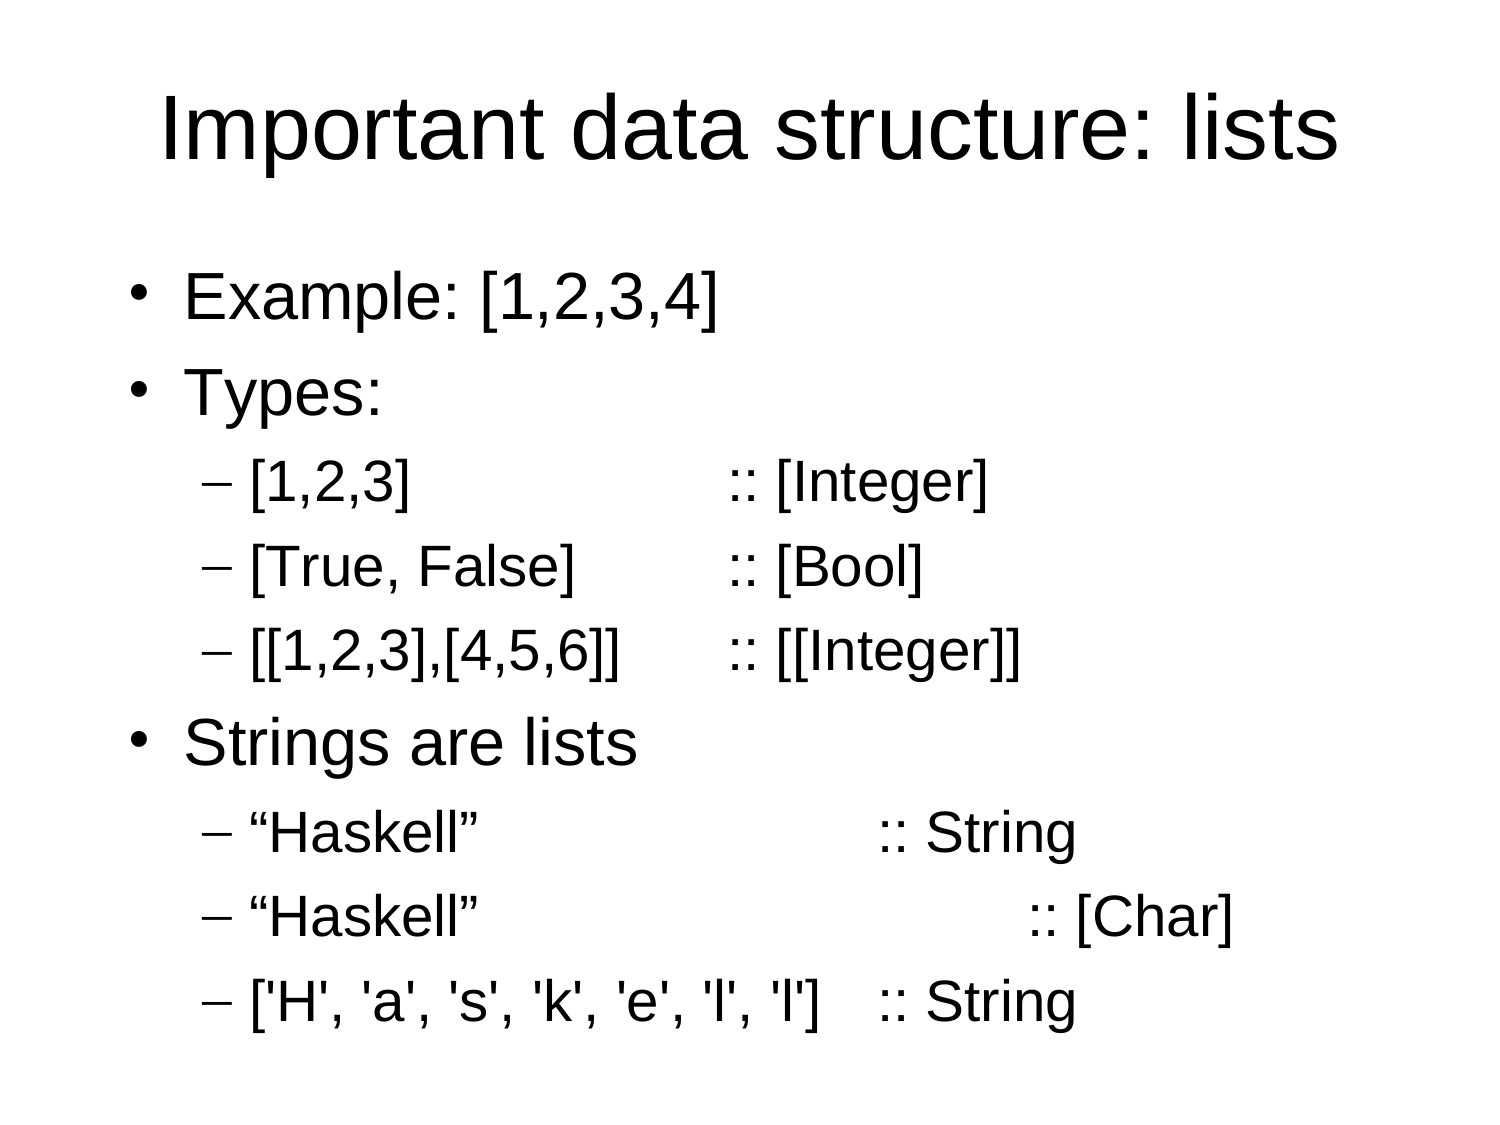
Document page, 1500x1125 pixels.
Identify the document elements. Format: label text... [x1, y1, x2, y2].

list Example: [1,2,3,4] Types: [1,2,3] :: [Integer] [True, False] :: [Bool] [[1,2,3],[4,5,6]] :: [[Integer]] Strings are lists “Haskell” :: String “Haskell” :: [Char] ['H', 'a', 's', 'k', 'e', 'l', 'l'] :: String More in coming lectures For now: Read section 2.3 in LYAH [112, 244, 1388, 1033]
title Important data structure: lists [112, 29, 1388, 217]
